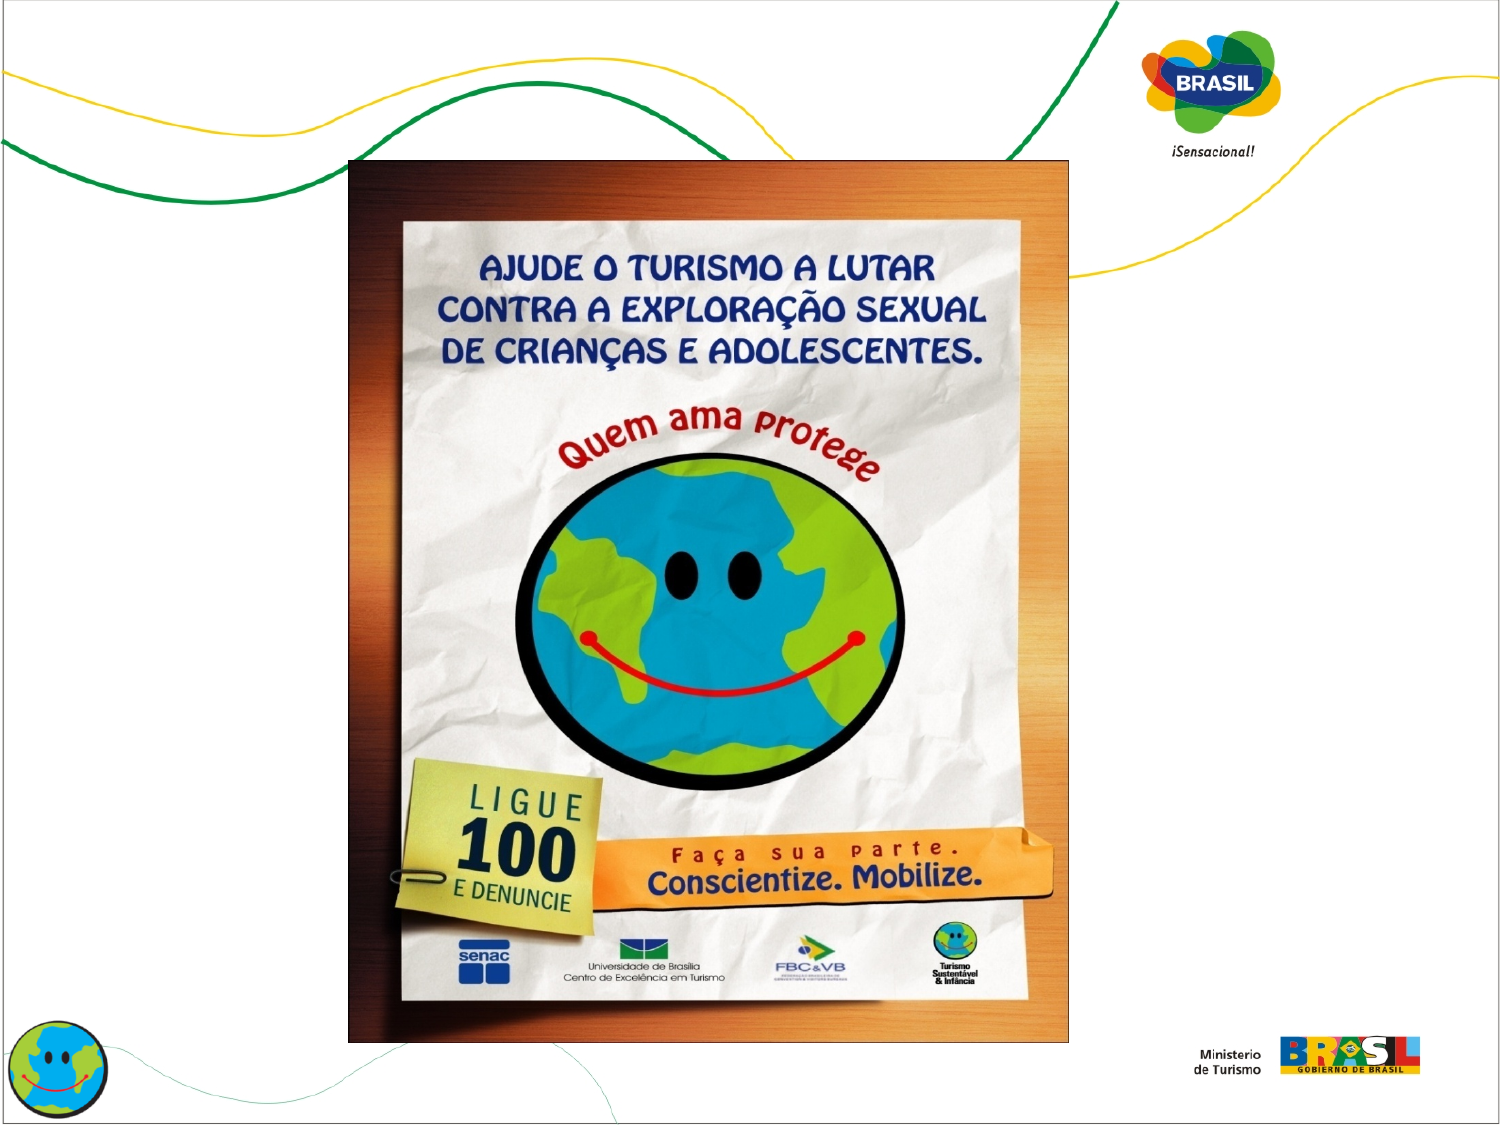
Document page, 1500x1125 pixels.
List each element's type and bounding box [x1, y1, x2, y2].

text_box [960, 1031, 1184, 1090]
picture [0, 0, 1500, 1125]
